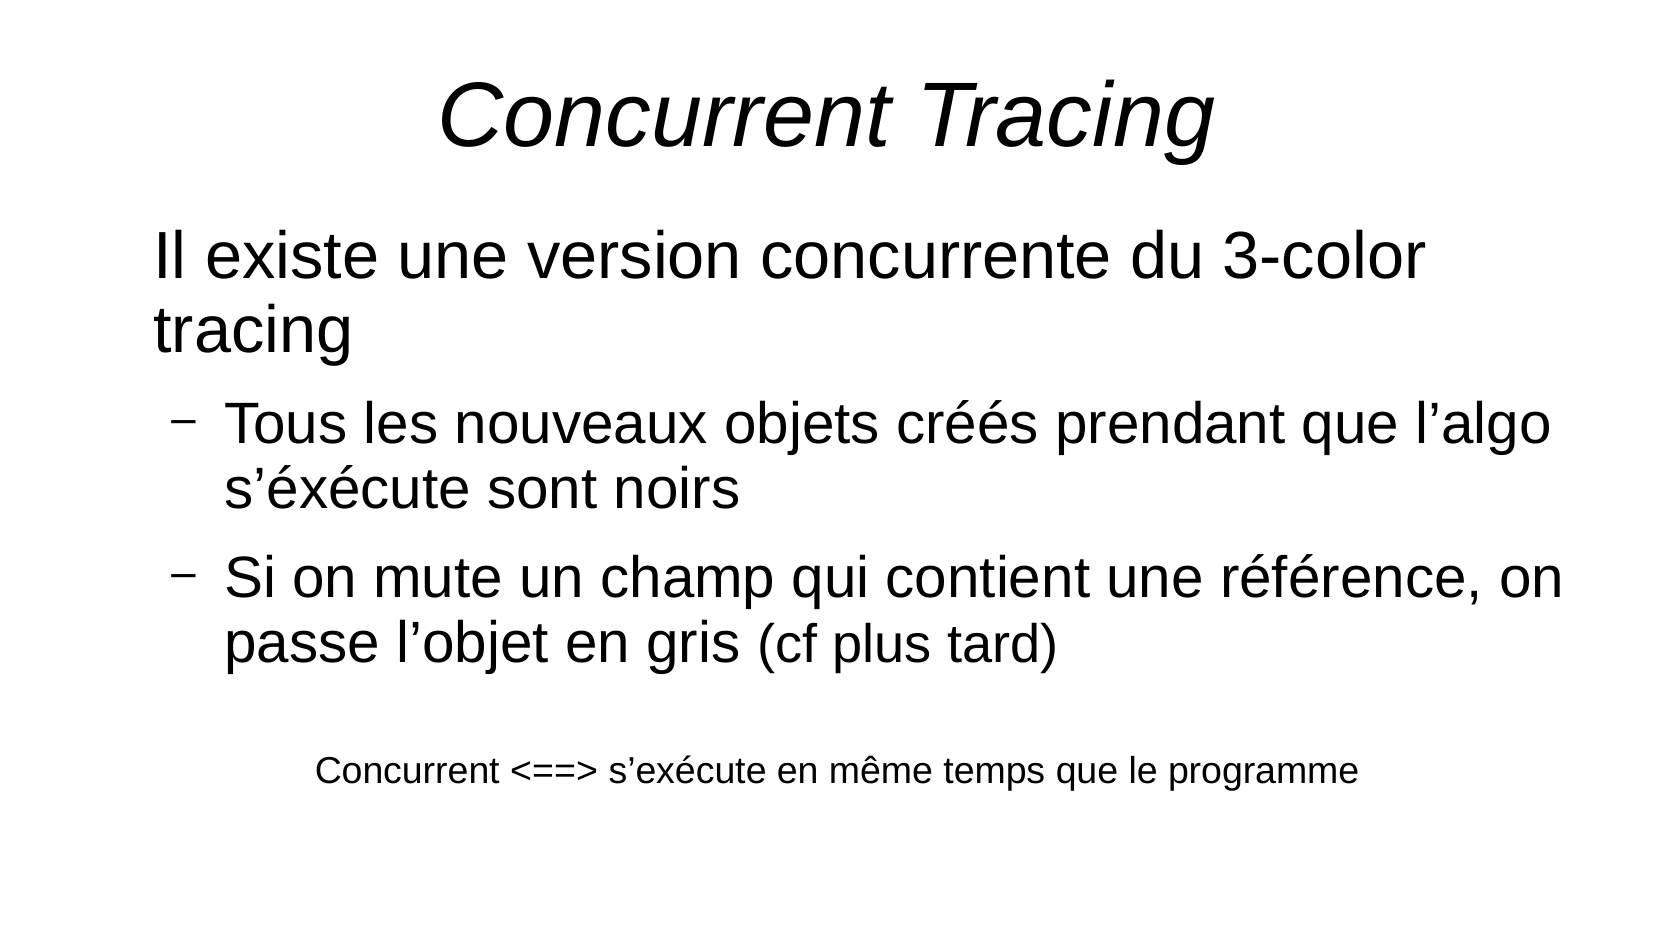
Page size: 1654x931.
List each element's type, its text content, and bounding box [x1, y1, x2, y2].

title Concurrent Tracing [82, 37, 1571, 193]
list Il existe une version concurrente du 3-color tracing Tous les nouveaux objets créés prendant que l’algo s’éxécute sont noirs Si on mute un champ qui contient une référence, on passe l’objet en gris (cf plus tard) [82, 217, 1571, 758]
text_box Concurrent <==> s’exécute en même temps que le programme [300, 742, 1386, 800]
